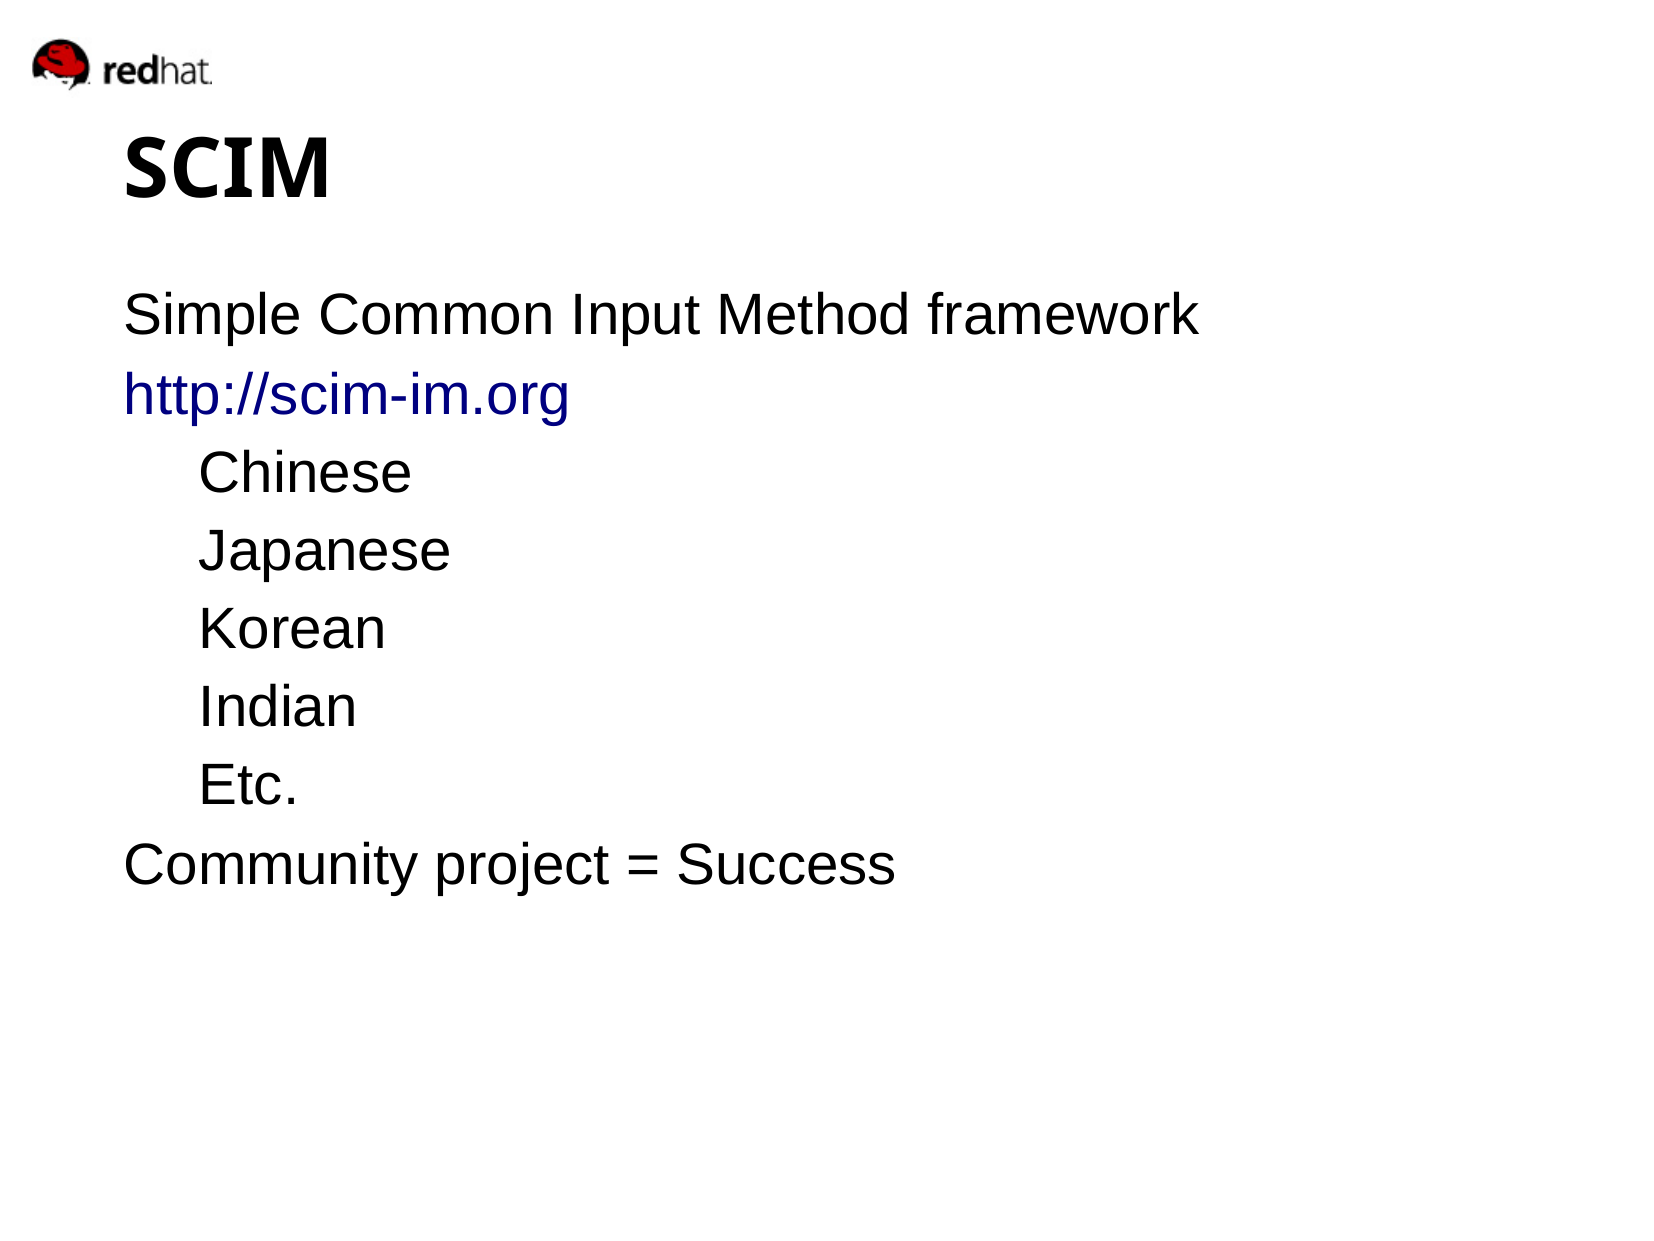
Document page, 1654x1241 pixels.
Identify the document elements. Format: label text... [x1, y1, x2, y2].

list Simple Common Input Method framework http://scim-im.org Chinese Japanese Korean Indian Etc. Community project = Success [123, 281, 1529, 1149]
picture [31, 37, 212, 98]
title SCIM [123, 110, 1529, 221]
